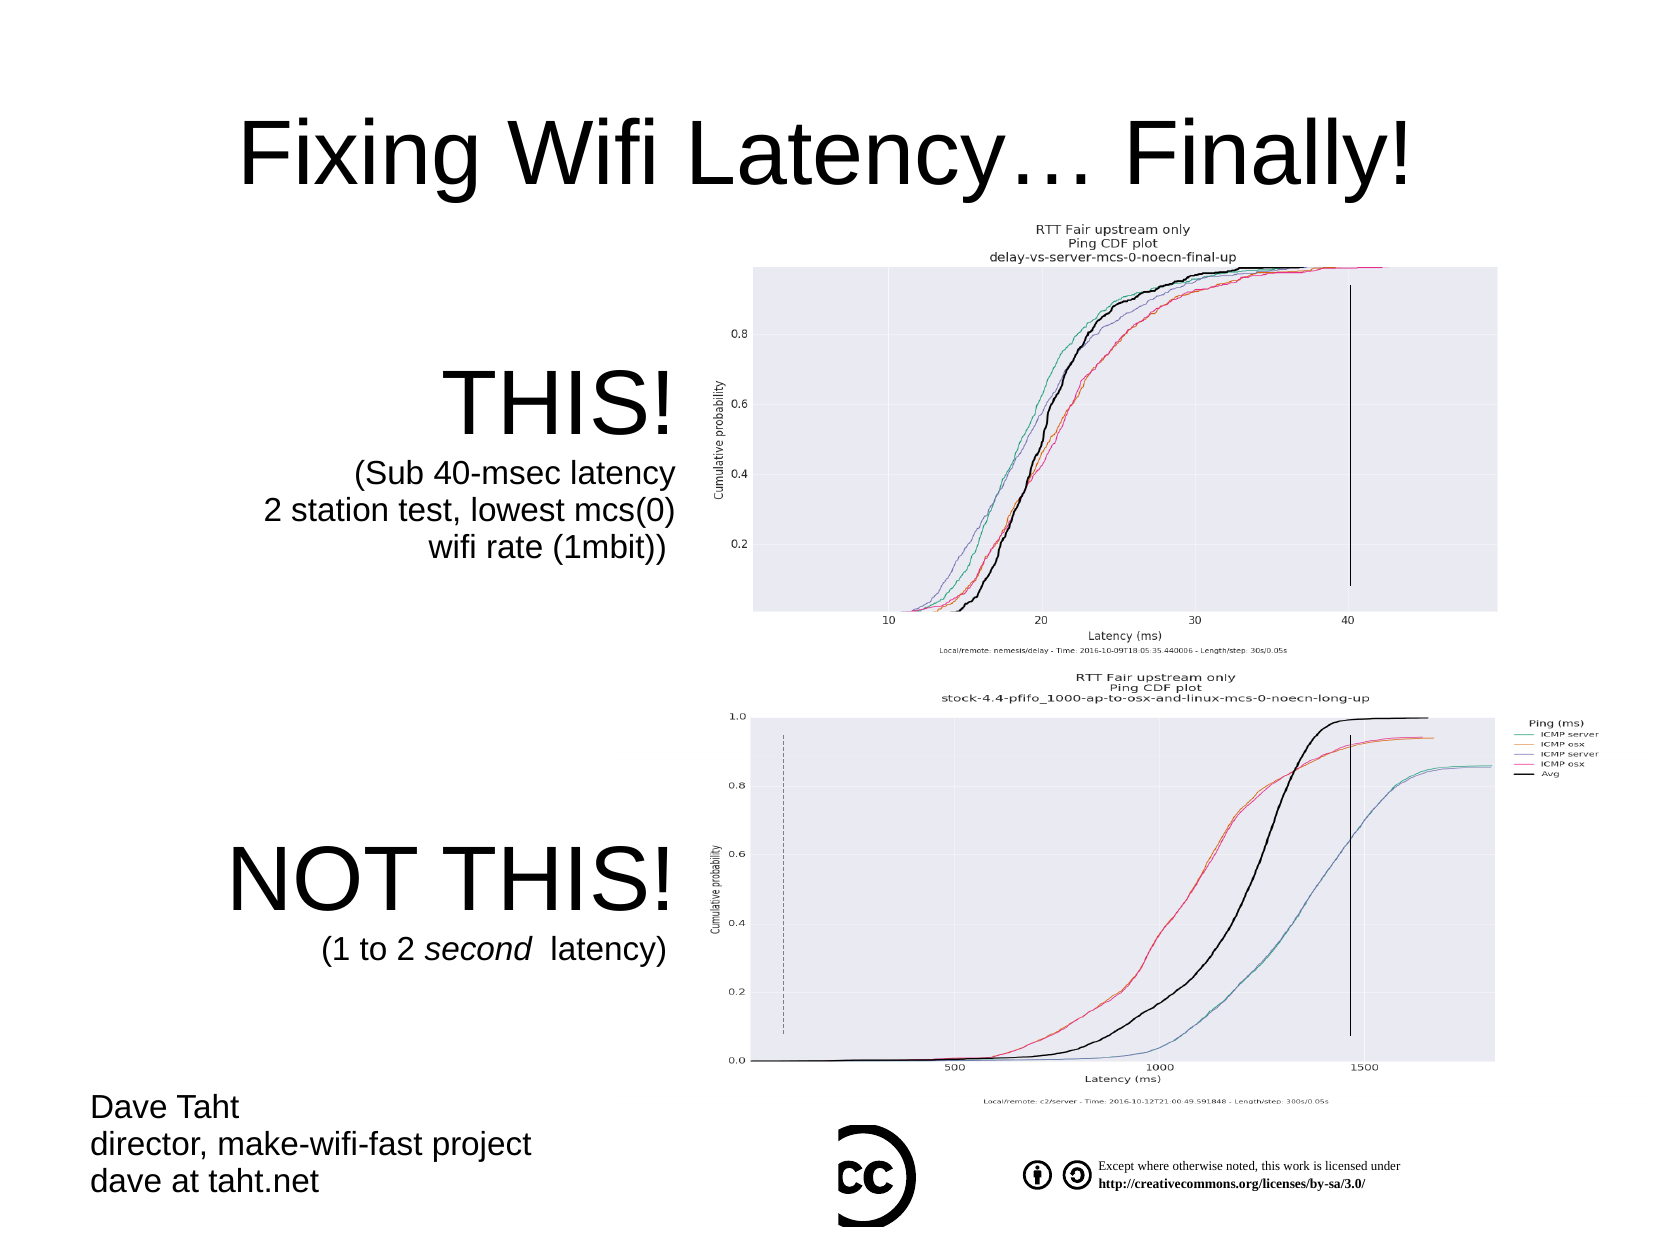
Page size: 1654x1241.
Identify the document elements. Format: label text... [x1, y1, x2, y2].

picture [632, 224, 1593, 654]
title Dave Taht director, make-wifi-fast project dave at taht.net [90, 1088, 676, 1201]
title NOT THIS! (1 to 2 second latency) [136, 725, 677, 1071]
title THIS! (Sub 40-msec latency 2 station test, lowest mcs(0) wifi rate (1mbit)) [186, 351, 677, 771]
picture [838, 1125, 1621, 1227]
picture [615, 674, 1654, 1104]
title Fixing Wifi Latency… Finally! [82, 49, 1571, 257]
